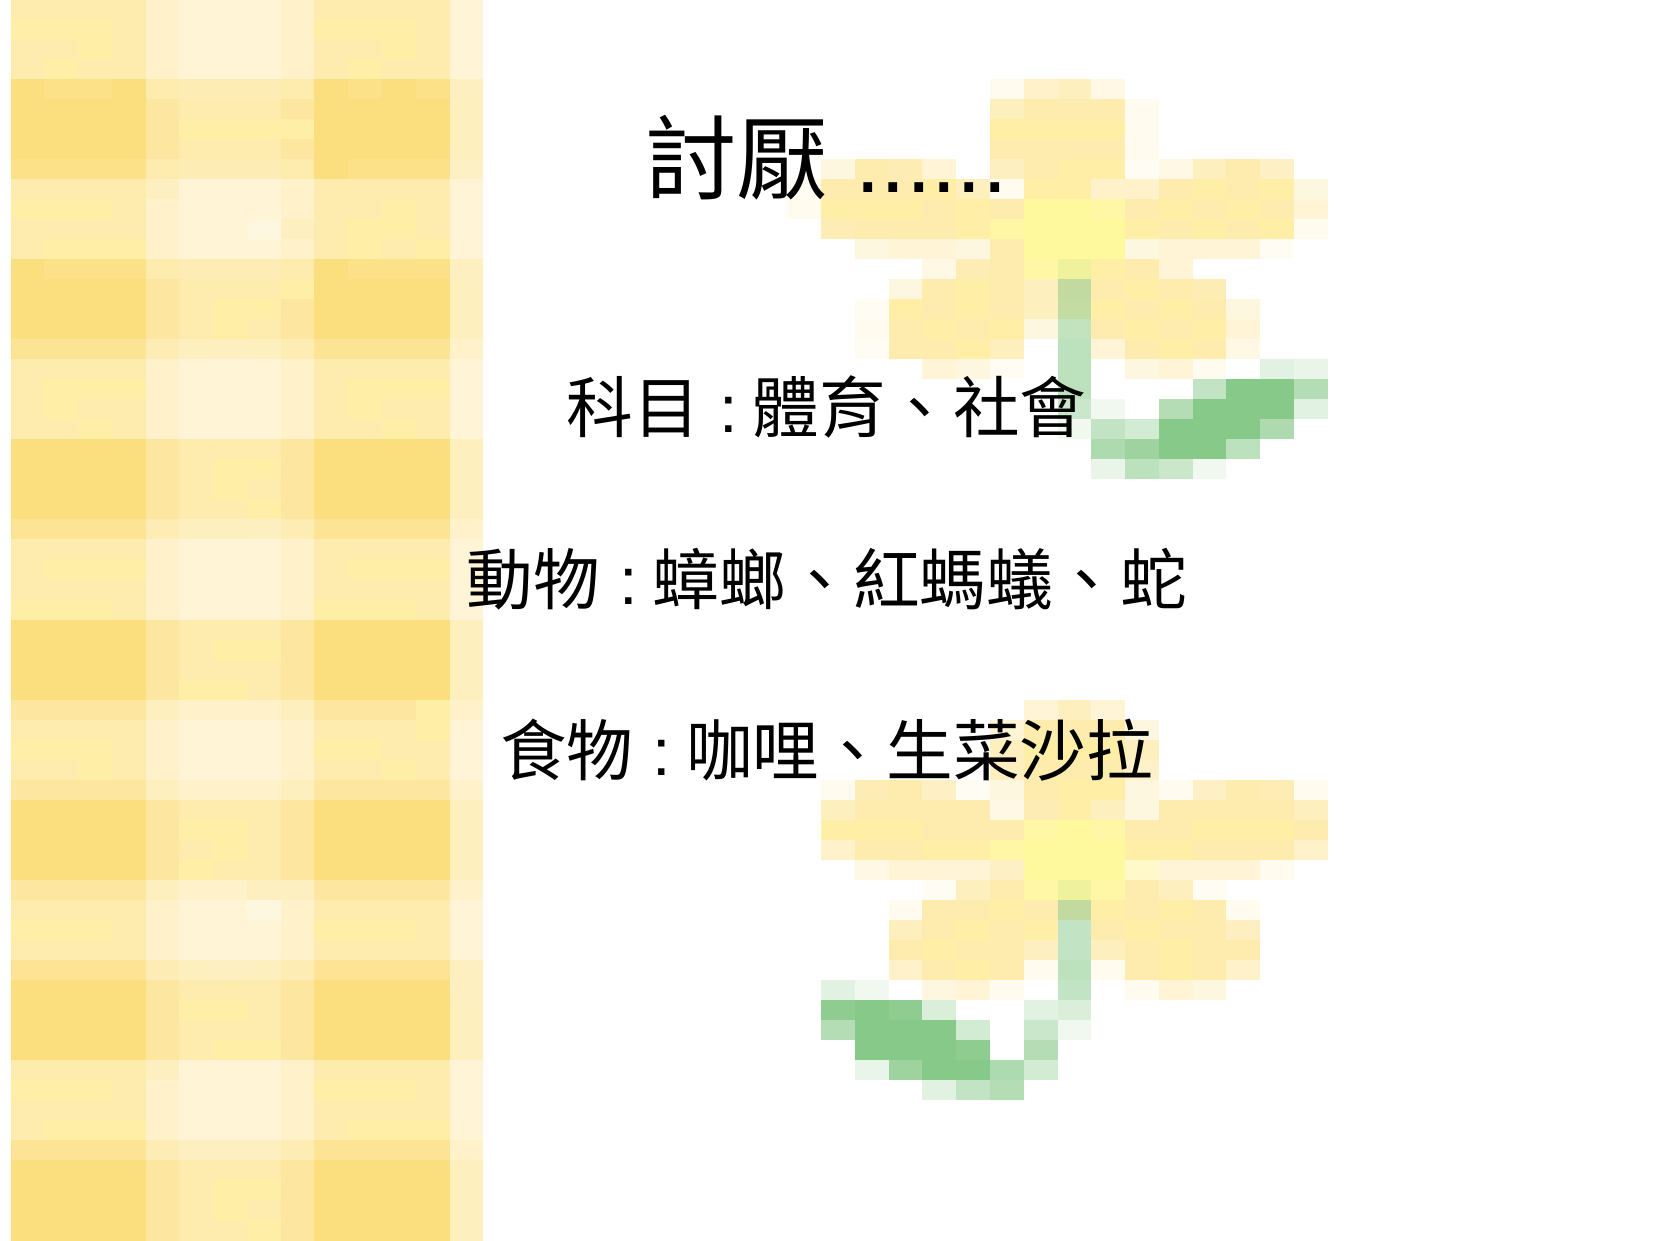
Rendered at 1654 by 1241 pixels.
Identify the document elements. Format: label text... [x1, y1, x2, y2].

picture [11, 0, 1654, 1241]
subtitle 科目:體育、社會 動物:蟑螂、紅螞蟻、蛇 食物:咖哩、生菜沙拉 [82, 290, 1571, 1010]
title 討厭...... [82, 49, 1571, 257]
